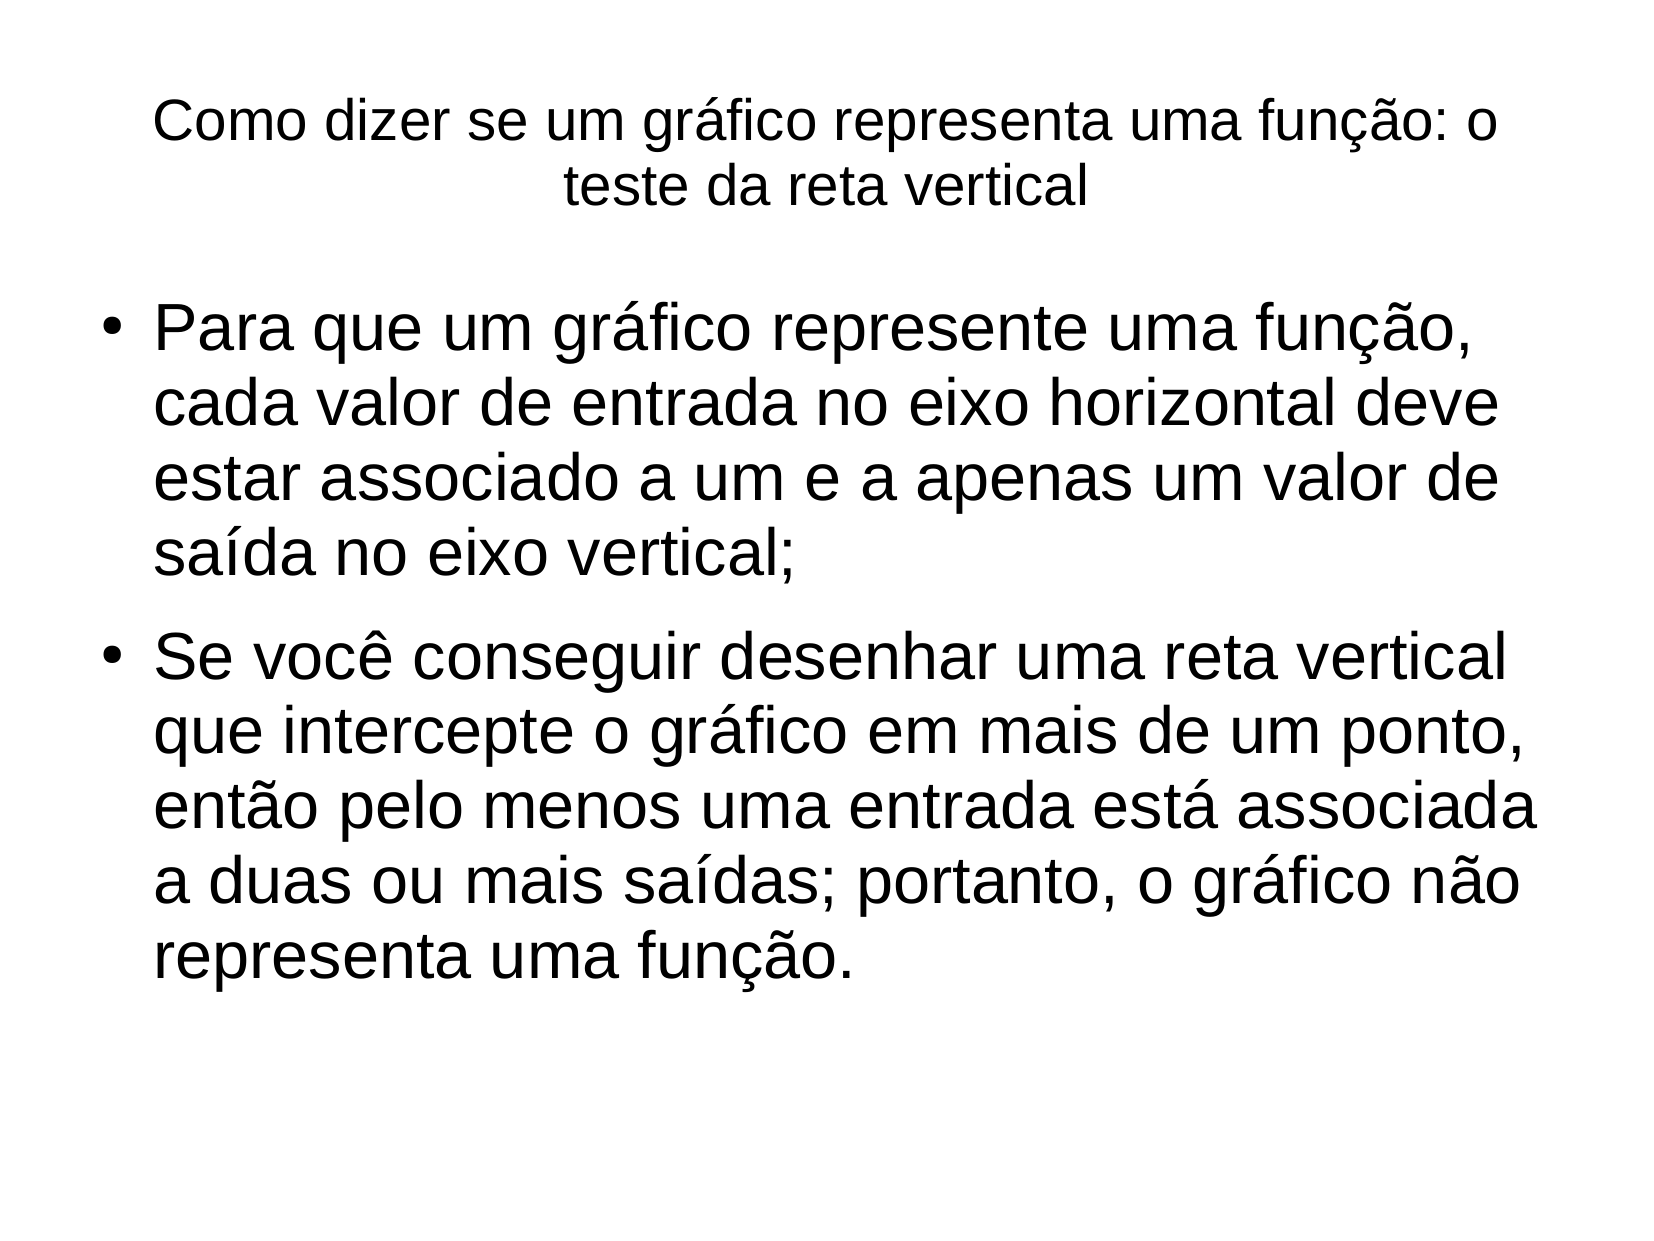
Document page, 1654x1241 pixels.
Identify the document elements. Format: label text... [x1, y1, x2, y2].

list Para que um gráfico represente uma função, cada valor de entrada no eixo horizontal deve estar associado a um e a apenas um valor de saída no eixo vertical; Se você conseguir desenhar uma reta vertical que intercepte o gráfico em mais de um ponto, então pelo menos uma entrada está associada a duas ou mais saídas; portanto, o gráfico não representa uma função. [82, 290, 1571, 1010]
title Como dizer se um gráfico representa uma função: o teste da reta vertical [82, 49, 1571, 257]
